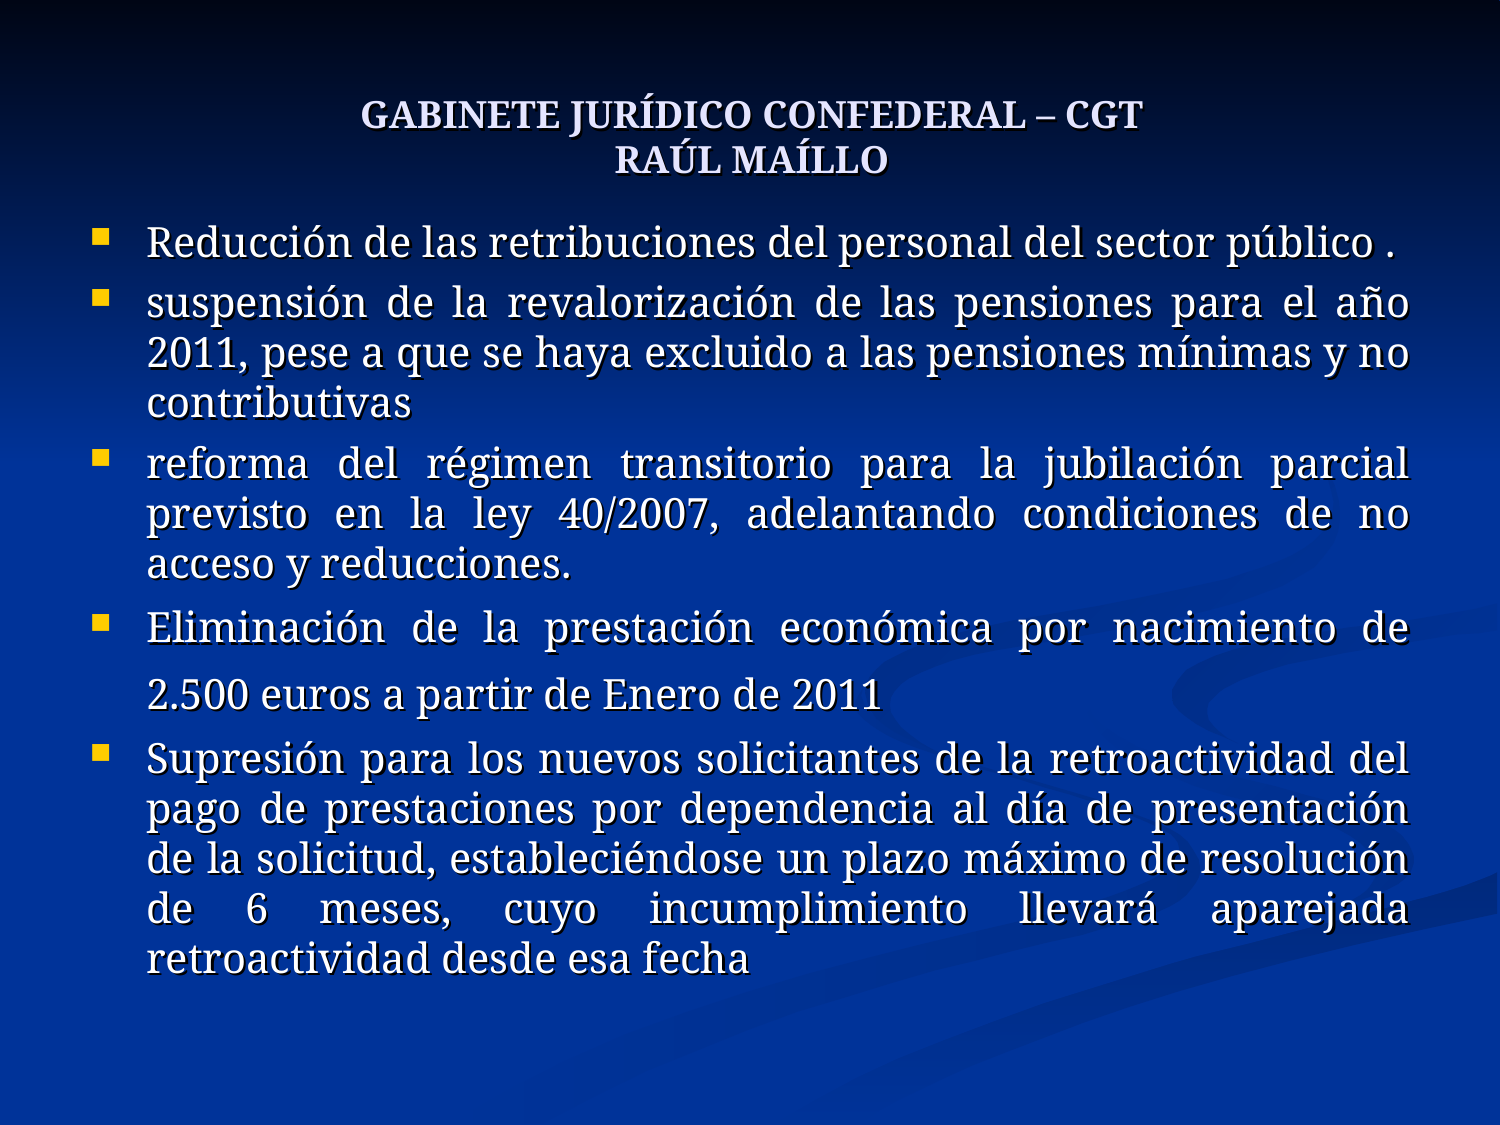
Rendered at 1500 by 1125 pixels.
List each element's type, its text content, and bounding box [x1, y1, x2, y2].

list Reducción de las retribuciones del personal del sector público . suspensión de la revalorización de las pensiones para el año 2011, pese a que se haya excluido a las pensiones mínimas y no contributivas reforma del régimen transitorio para la jubilación parcial previsto en la ley 40/2007, adelantando condiciones de no acceso y reducciones. Eliminación de la prestación económica por nacimiento de 2.500 euros a partir de Enero de 2011 Supresión para los nuevos solicitantes de la retroactividad del pago de prestaciones por dependencia al día de presentación de la solicitud, estableciéndose un plazo máximo de resolución de 6 meses, cuyo incumplimiento llevará aparejada retroactividad desde esa fecha [75, 208, 1426, 1040]
title GABINETE JURÍDICO CONFEDERAL – CGT RAÚL MAÍLLO [76, 42, 1427, 231]
